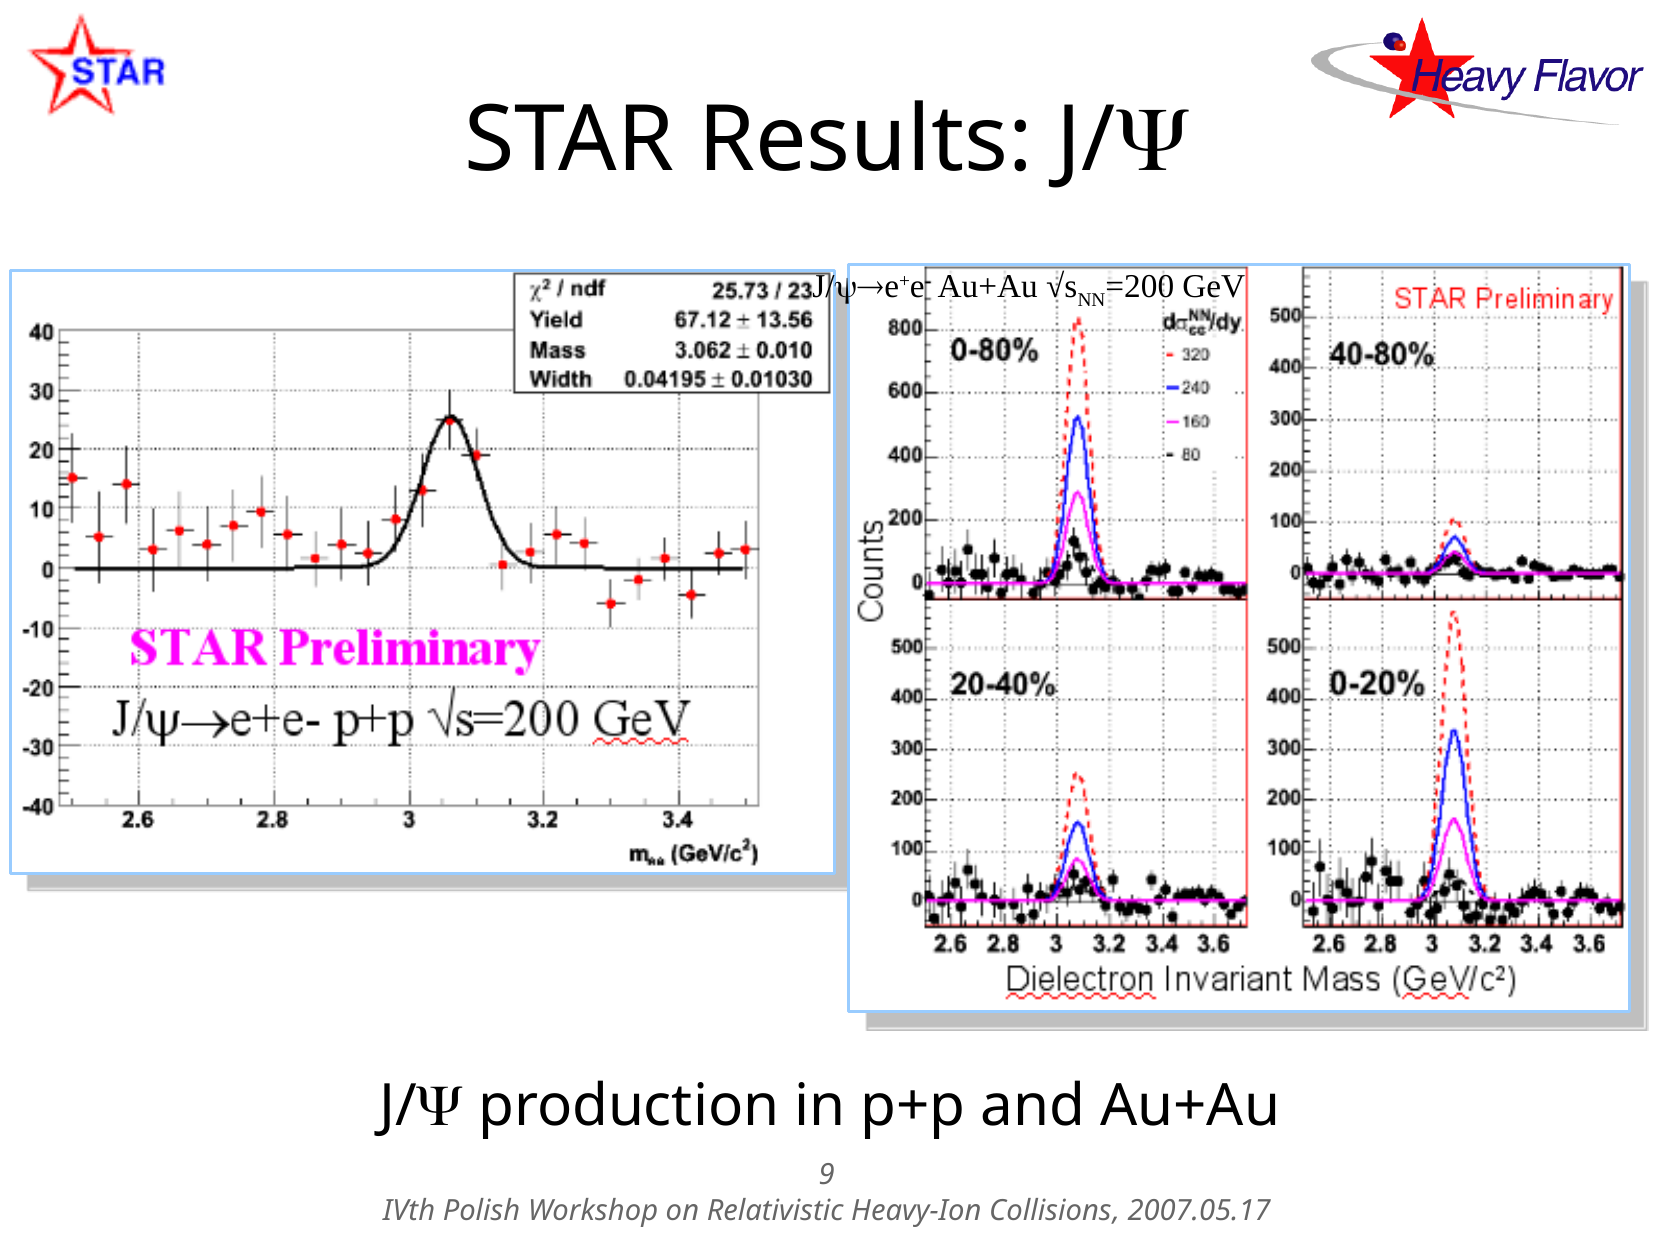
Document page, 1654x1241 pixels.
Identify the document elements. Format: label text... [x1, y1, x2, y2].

picture [850, 265, 1628, 1010]
picture [5, 0, 195, 142]
text_box J/e+e- Au+Au √sNN=200 GeV [797, 260, 1373, 319]
list J/Y production in p+p and Au+Au [76, 1062, 1565, 1157]
picture [1311, 17, 1651, 125]
title STAR Results: J/Y [82, 31, 1571, 239]
picture [11, 271, 833, 872]
